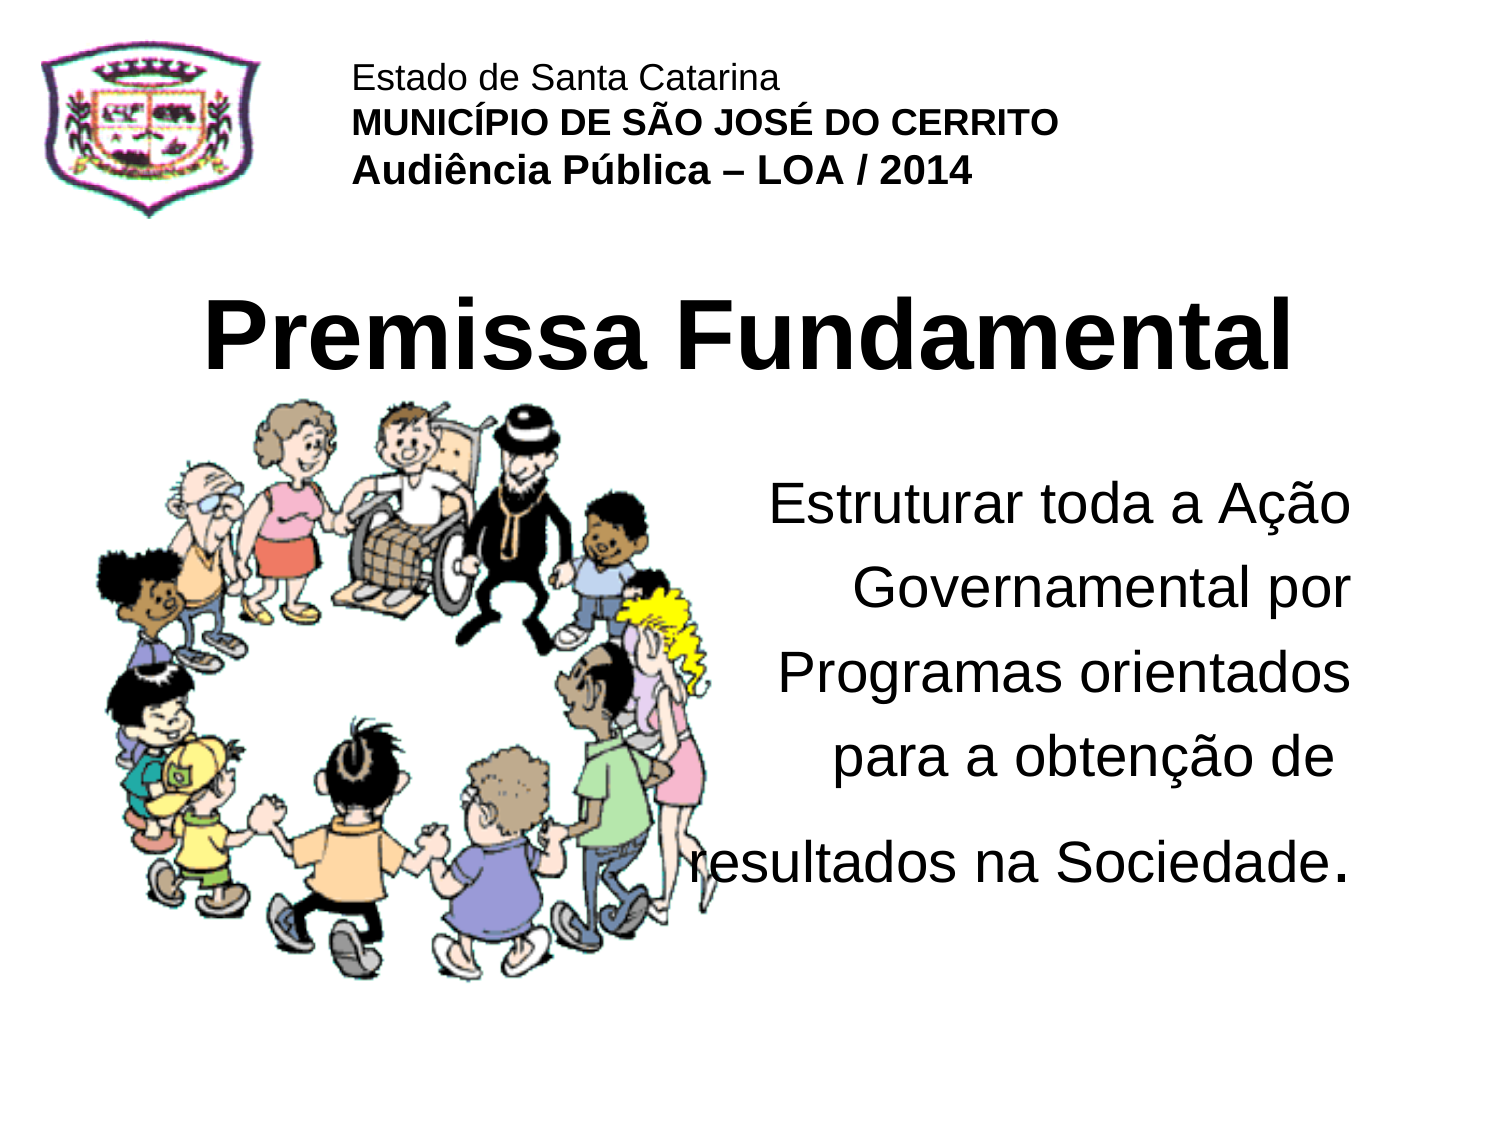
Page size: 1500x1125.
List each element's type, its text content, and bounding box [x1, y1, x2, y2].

list Premissa Fundamental Estruturar toda a Ação Governamental por Programas orientados para a obtenção de resultados na Sociedade. [75, 262, 1426, 1005]
title Estado de Santa Catarina MUNICÍPIO DE SÃO JOSÉ DO CERRITO Audiência Pública – LOA / 2014 [336, 45, 1426, 233]
picture [41, 31, 262, 219]
